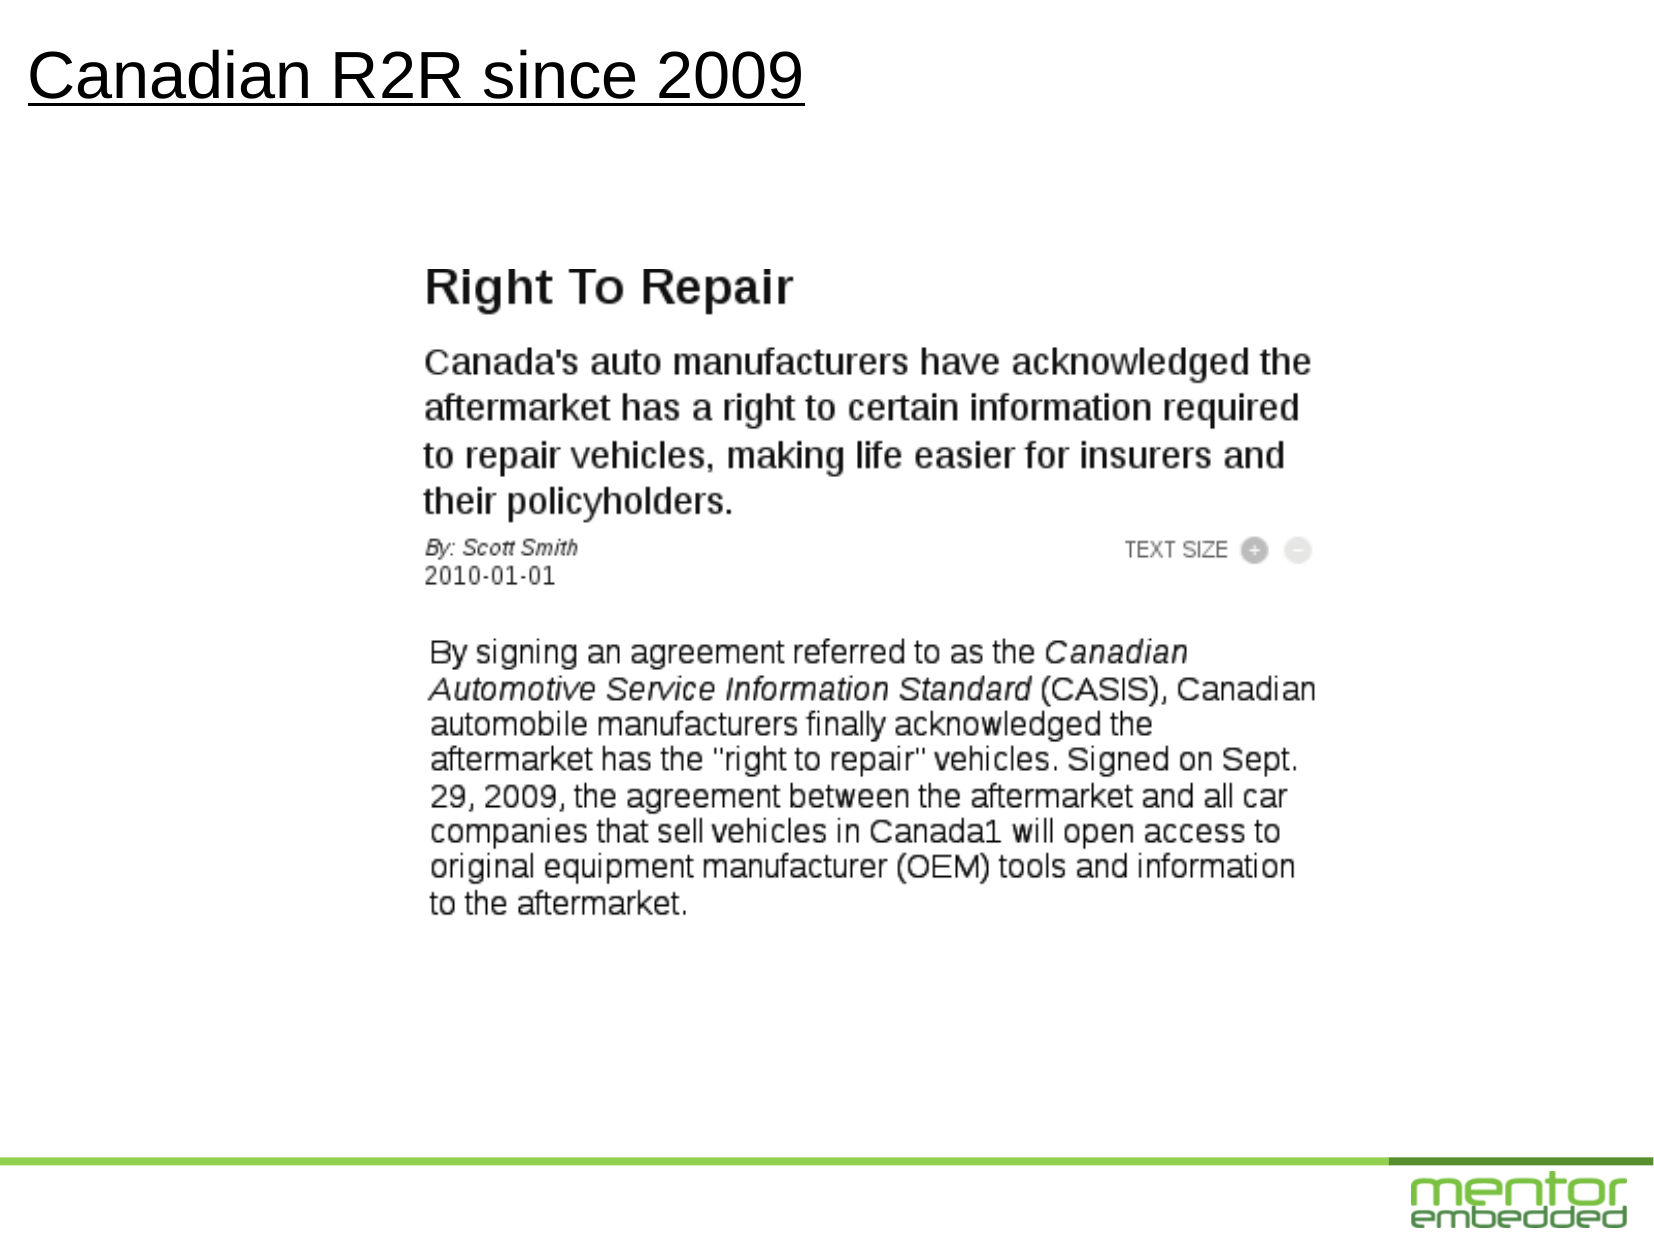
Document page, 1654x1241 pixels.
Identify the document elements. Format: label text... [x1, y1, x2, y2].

title Canadian R2R since 2009 [27, 13, 1640, 138]
picture [420, 637, 1321, 942]
picture [1411, 1171, 1627, 1228]
picture [420, 269, 1321, 608]
